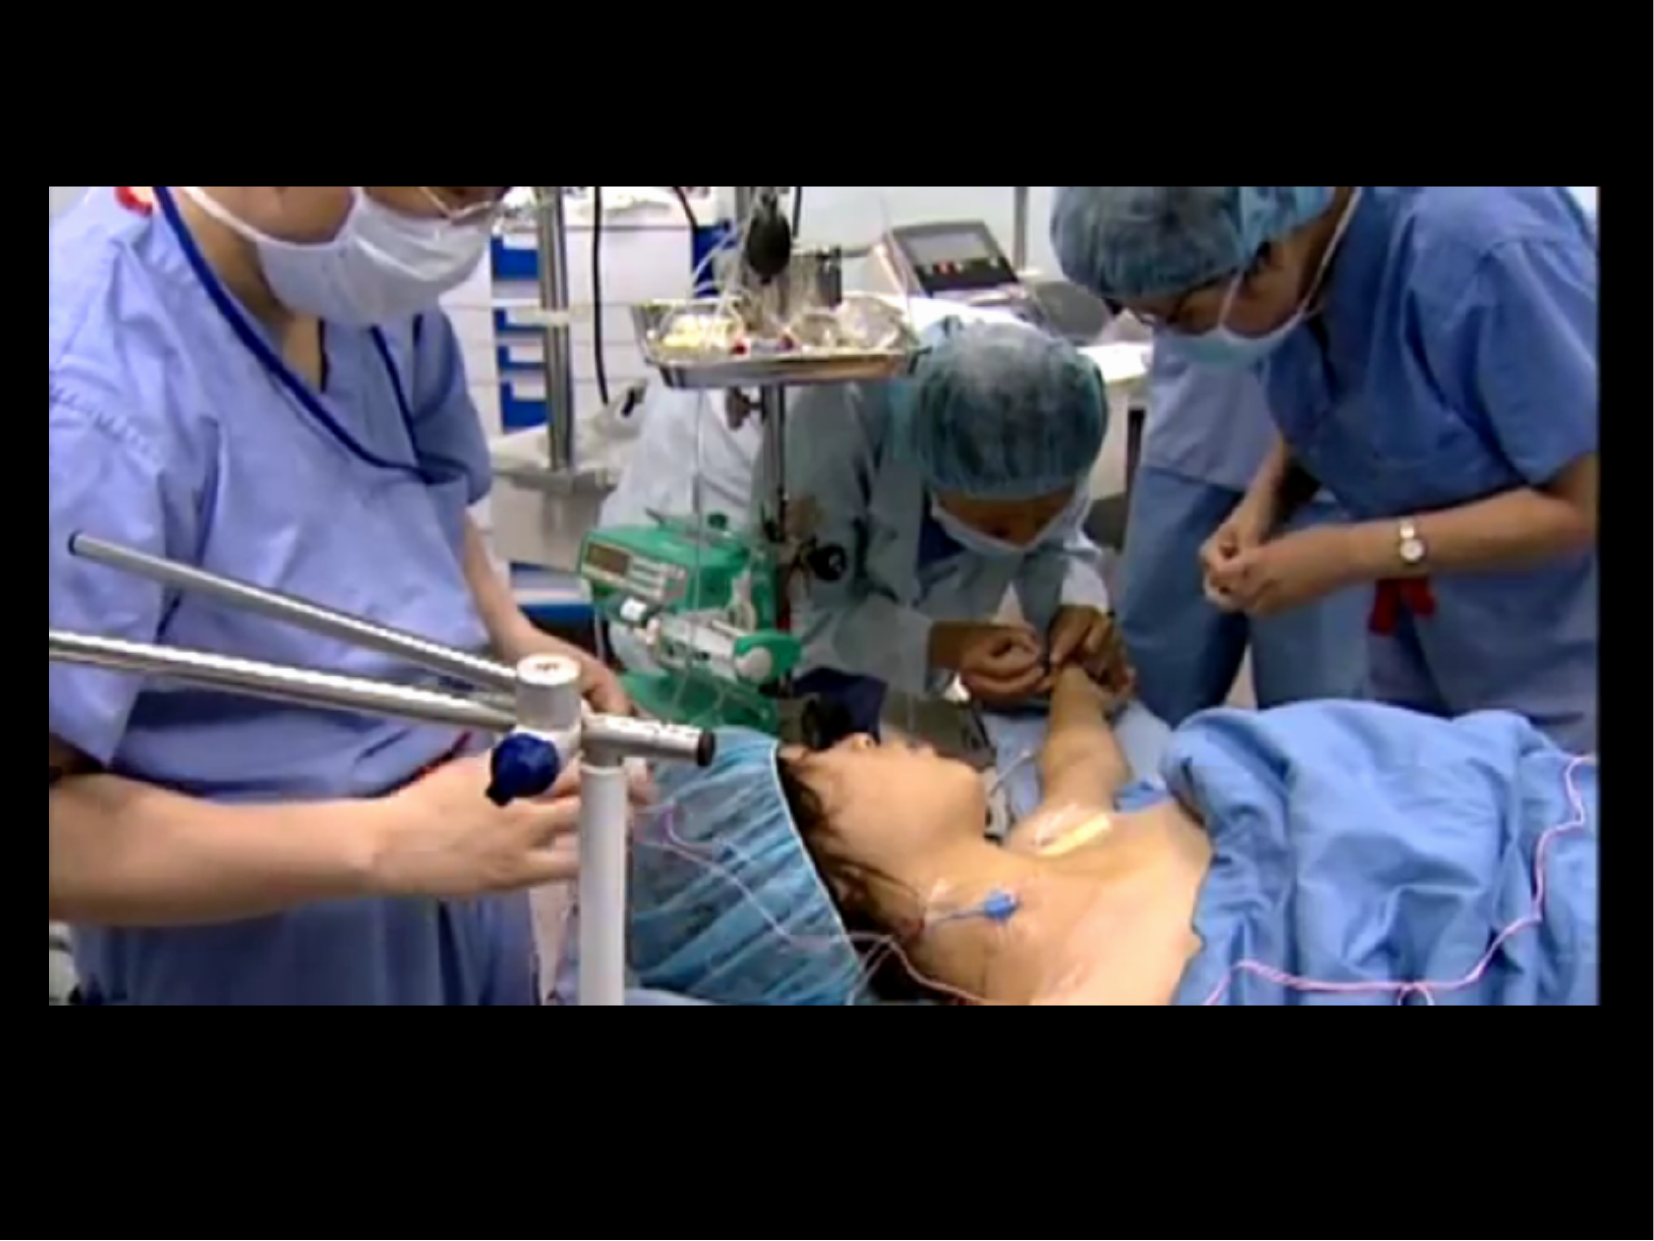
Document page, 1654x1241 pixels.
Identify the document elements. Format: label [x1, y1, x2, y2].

picture [49, 129, 1609, 1063]
